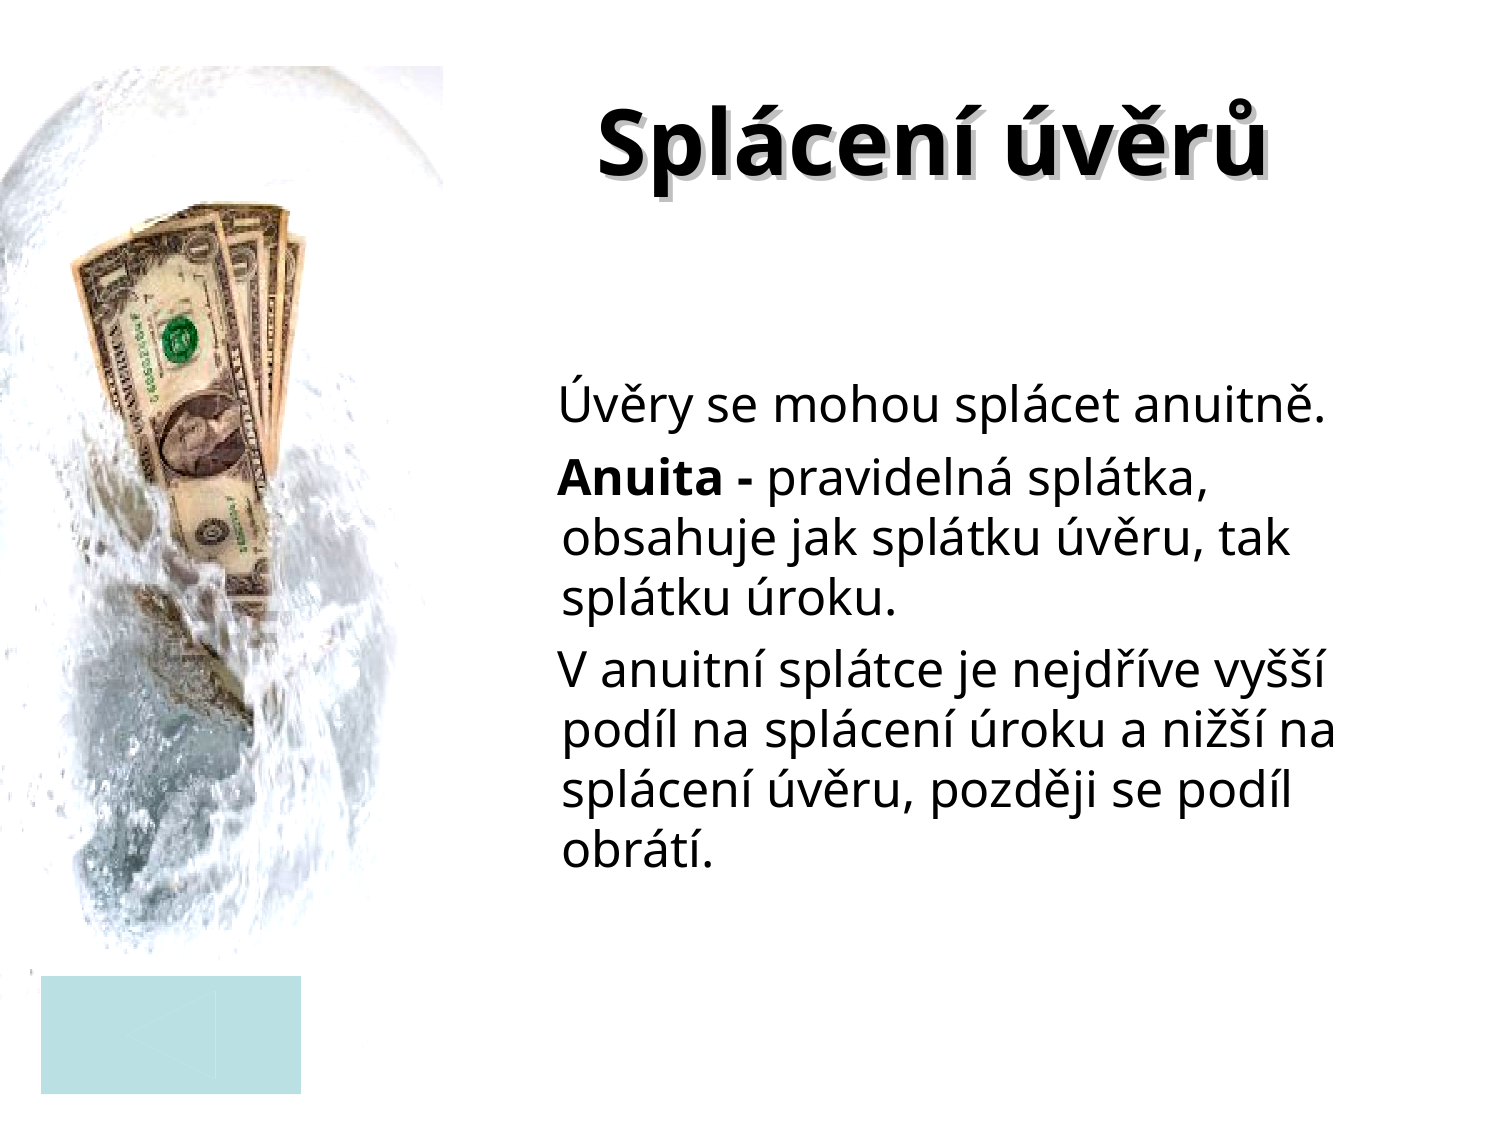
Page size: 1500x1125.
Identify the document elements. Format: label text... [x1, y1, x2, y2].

text_box Splácení úvěrů [442, 45, 1426, 233]
picture [0, 66, 443, 1047]
text_box [41, 976, 301, 1095]
text_box Úvěry se mohou splácet anuitně. Anuita - pravidelná splátka, obsahuje jak splátku úvěru, tak splátku úroku. V anuitní splátce je nejdříve vyšší podíl na splácení úroku a nižší na splácení úvěru, později se podíl obrátí. [490, 220, 1414, 963]
